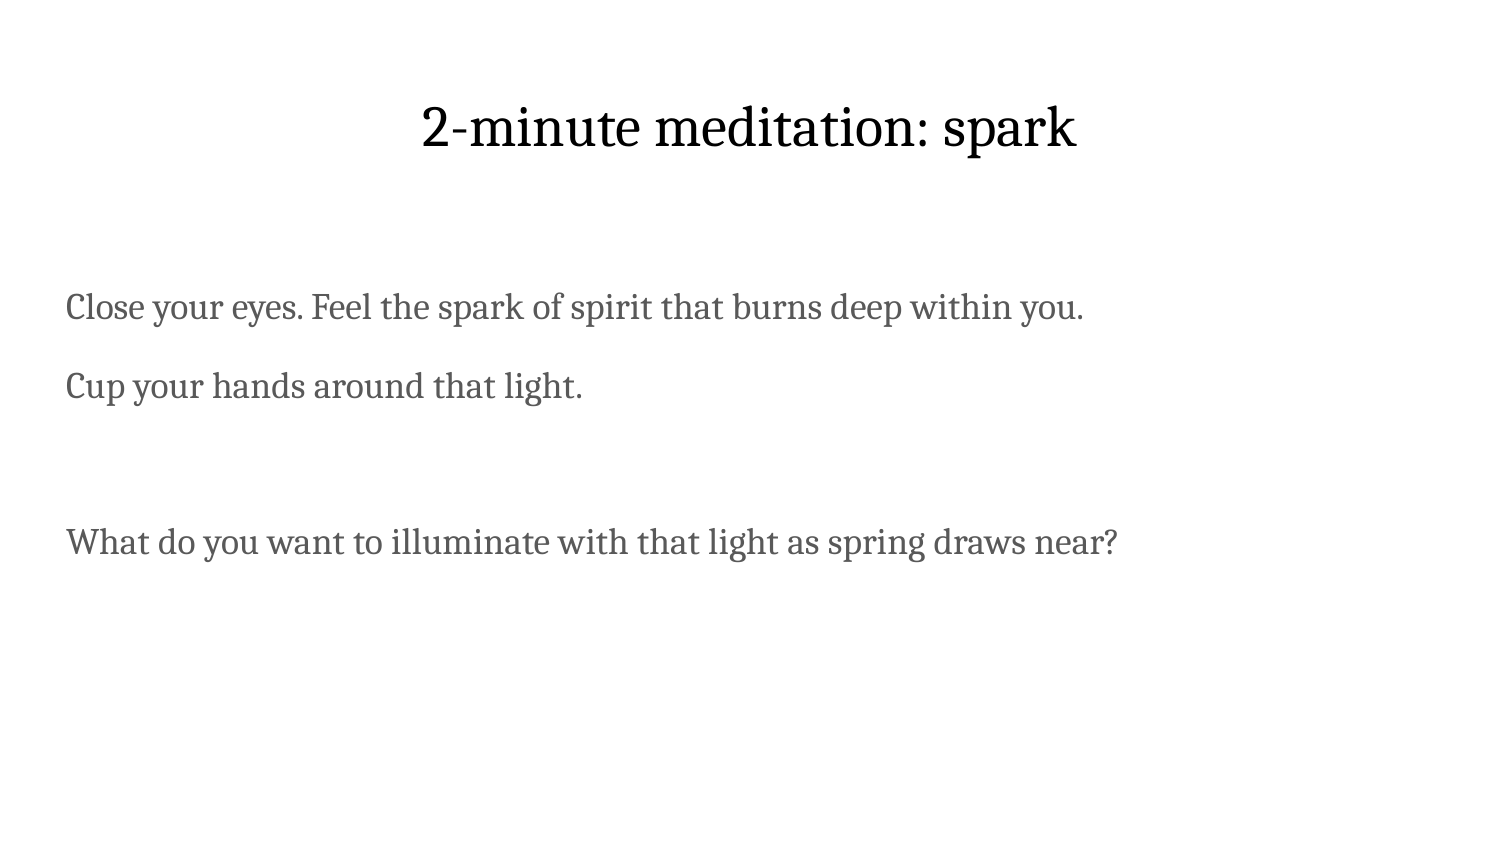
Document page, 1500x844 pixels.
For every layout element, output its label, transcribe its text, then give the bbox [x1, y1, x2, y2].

title 2-minute meditation: spark [51, 72, 1449, 167]
list Close your eyes. Feel the spark of spirit that burns deep within you. Cup your hands around that light. What do you want to illuminate with that light as spring draws near? [51, 189, 1449, 750]
